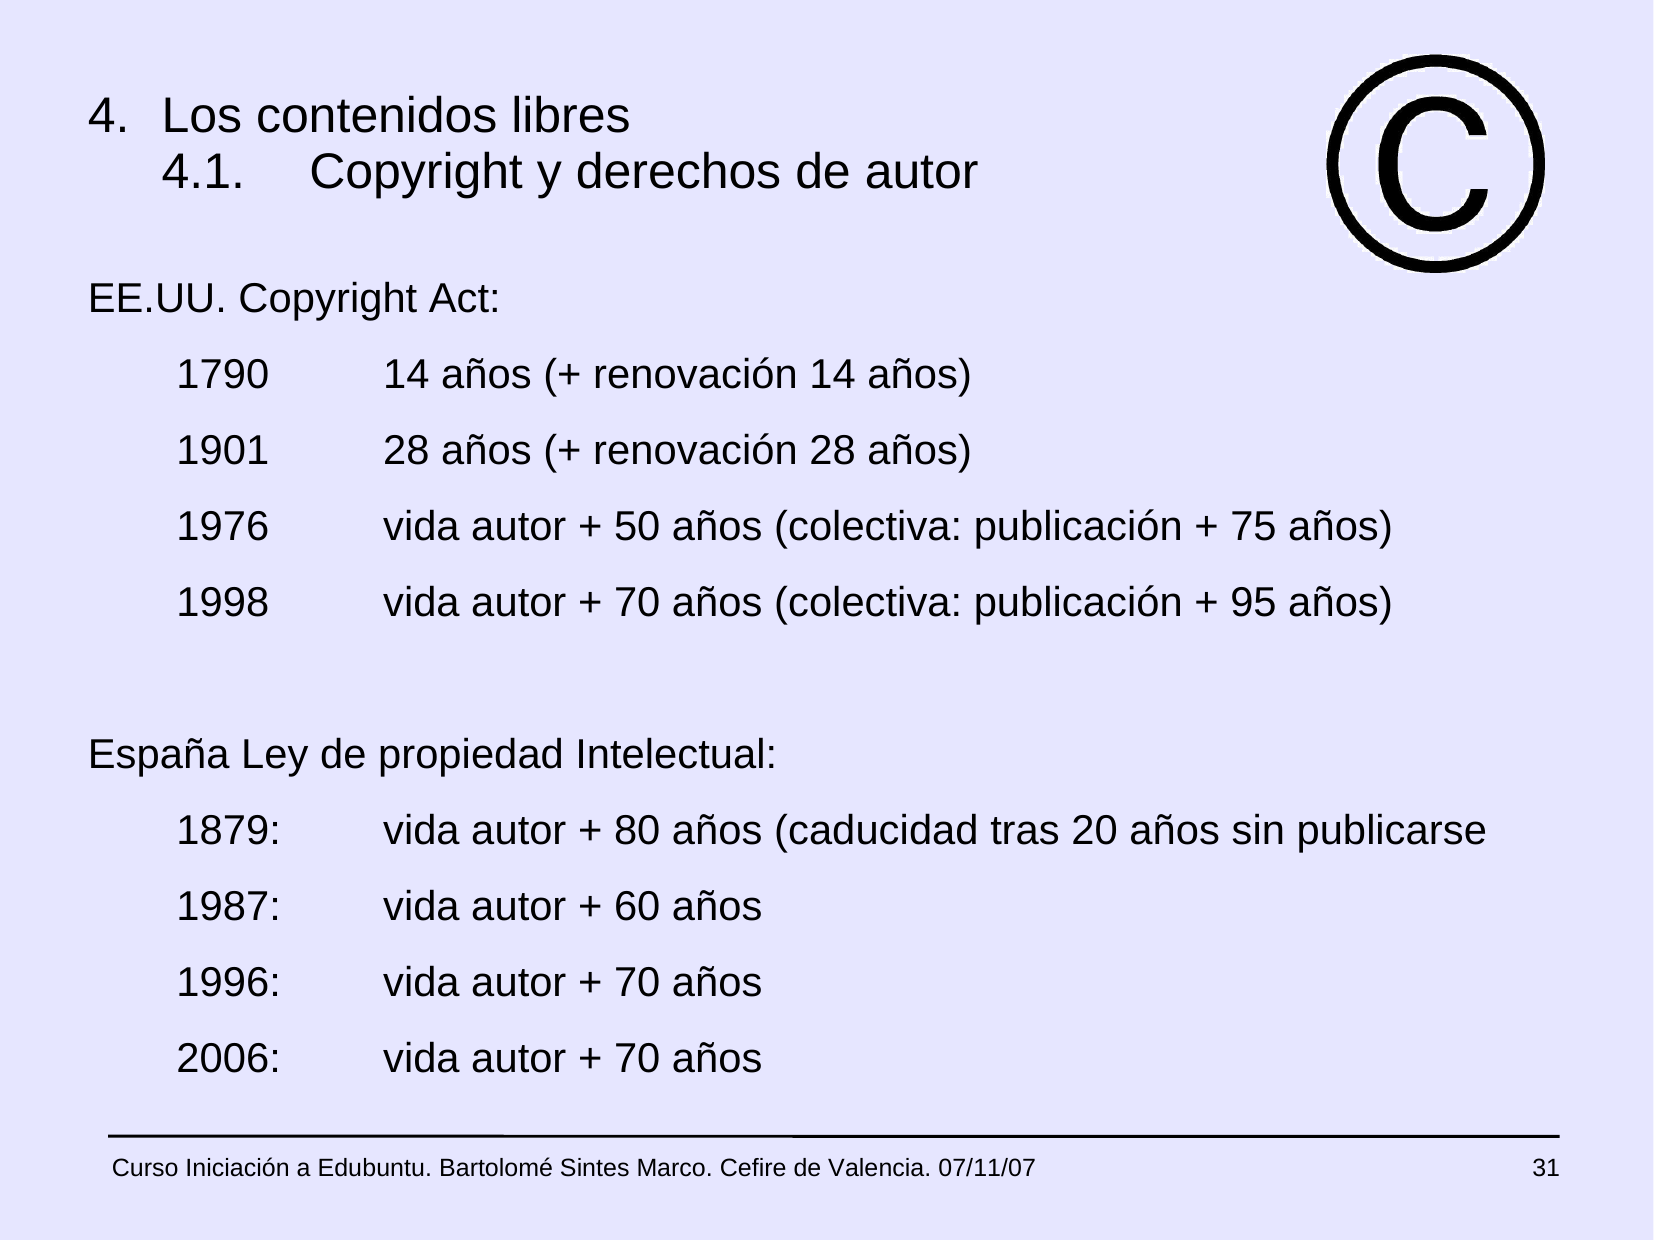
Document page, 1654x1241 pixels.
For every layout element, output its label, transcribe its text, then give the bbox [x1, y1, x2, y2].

text_box 4. Los contenidos libres 4.1. Copyright y derechos de autor EE.UU. Copyright Act: 1790 14 años (+ renovación 14 años) 1901 28 años (+ renovación 28 años) 1976 vida autor + 50 años (colectiva: publicación + 75 años) 1998 vida autor + 70 años (colectiva: publicación + 95 años) España Ley de propiedad Intelectual: 1879: vida autor + 80 años (caducidad tras 20 años sin publicarse 1987: vida autor + 60 años 1996: vida autor + 70 años 2006: vida autor + 70 años [87, 87, 1604, 1086]
text_box [428, 159, 435, 216]
picture [1308, 54, 1545, 273]
